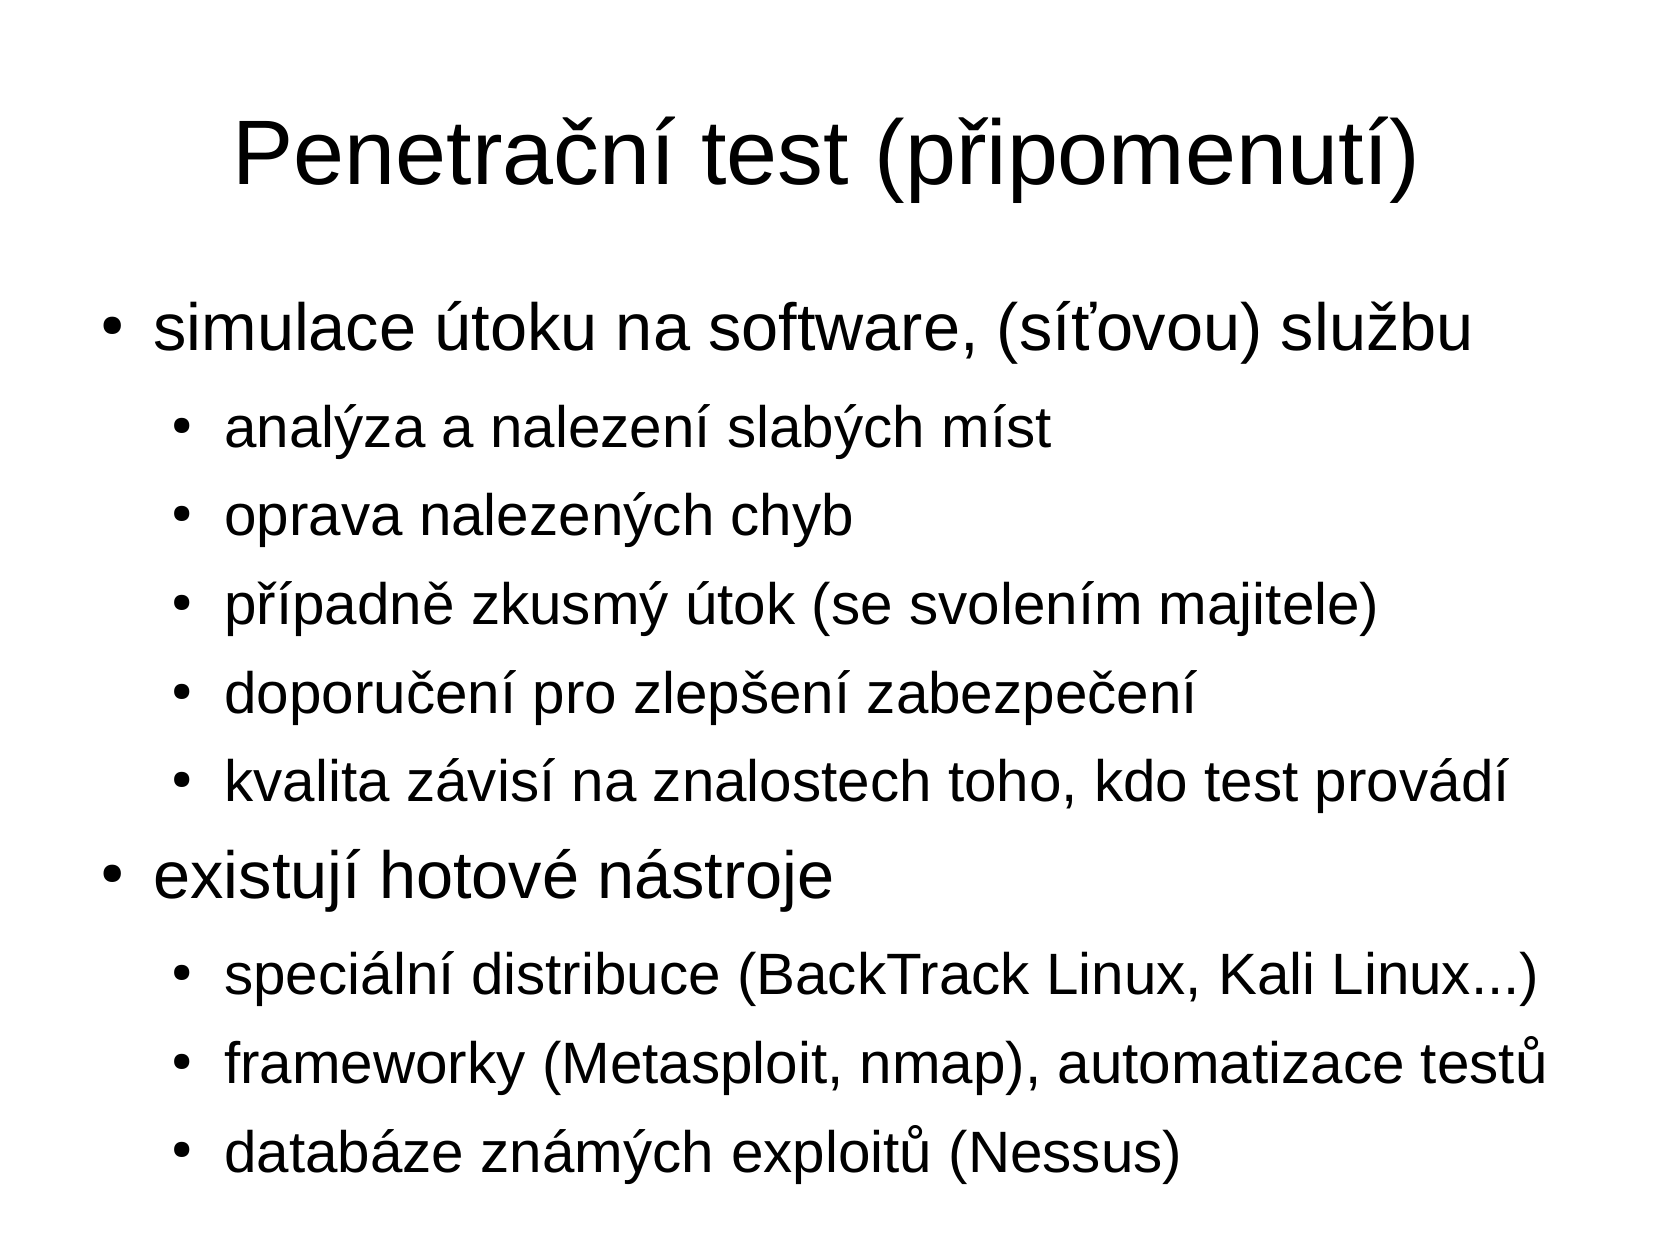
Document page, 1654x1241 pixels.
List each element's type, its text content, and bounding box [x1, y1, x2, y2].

title Penetrační test (připomenutí) [82, 49, 1571, 257]
list simulace útoku na software, (síťovou) službu analýza a nalezení slabých míst oprava nalezených chyb případně zkusmý útok (se svolením majitele) doporučení pro zlepšení zabezpečení kvalita závisí na znalostech toho, kdo test provádí existují hotové nástroje speciální distribuce (BackTrack Linux, Kali Linux...) frameworky (Metasploit, nmap), automatizace testů databáze známých exploitů (Nessus) [82, 290, 1571, 1185]
